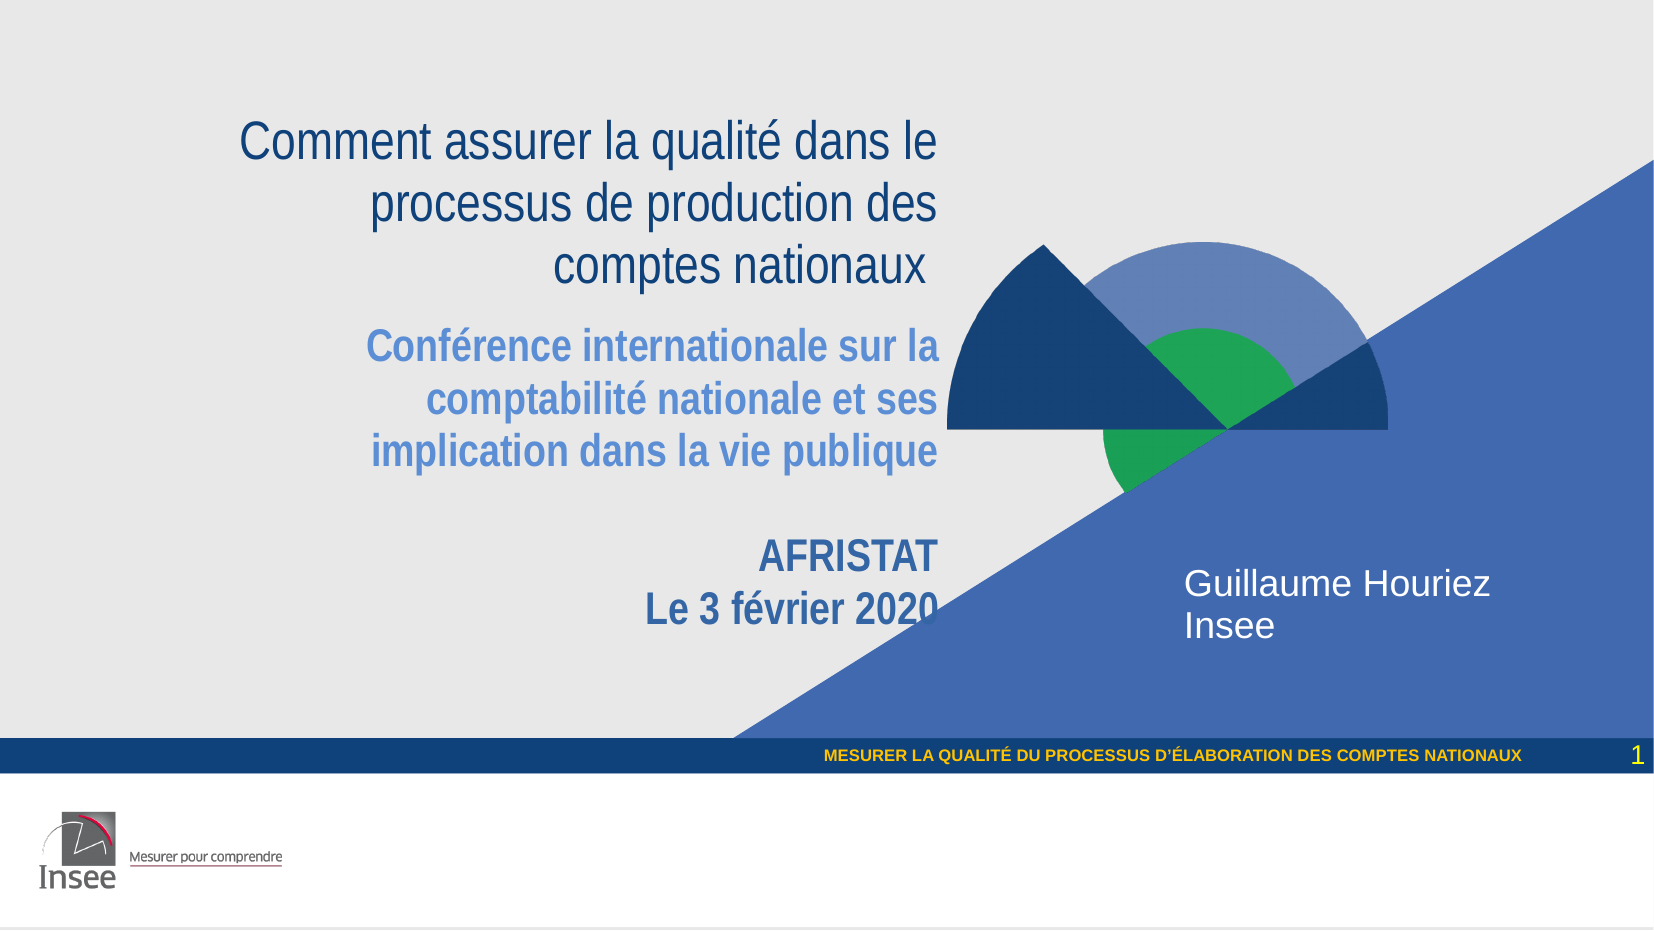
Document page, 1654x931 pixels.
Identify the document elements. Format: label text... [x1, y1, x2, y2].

picture [947, 242, 1388, 493]
subtitle Conférence internationale sur la comptabilité nationale et ses implication dans la vie publique AFRISTAT Le 3 février 2020 [230, 318, 939, 577]
text_box Guillaume Houriez Insee [1169, 555, 1507, 654]
picture [35, 785, 282, 892]
title Comment assurer la qualité dans le processus de production des comptes nationaux [230, 124, 939, 296]
